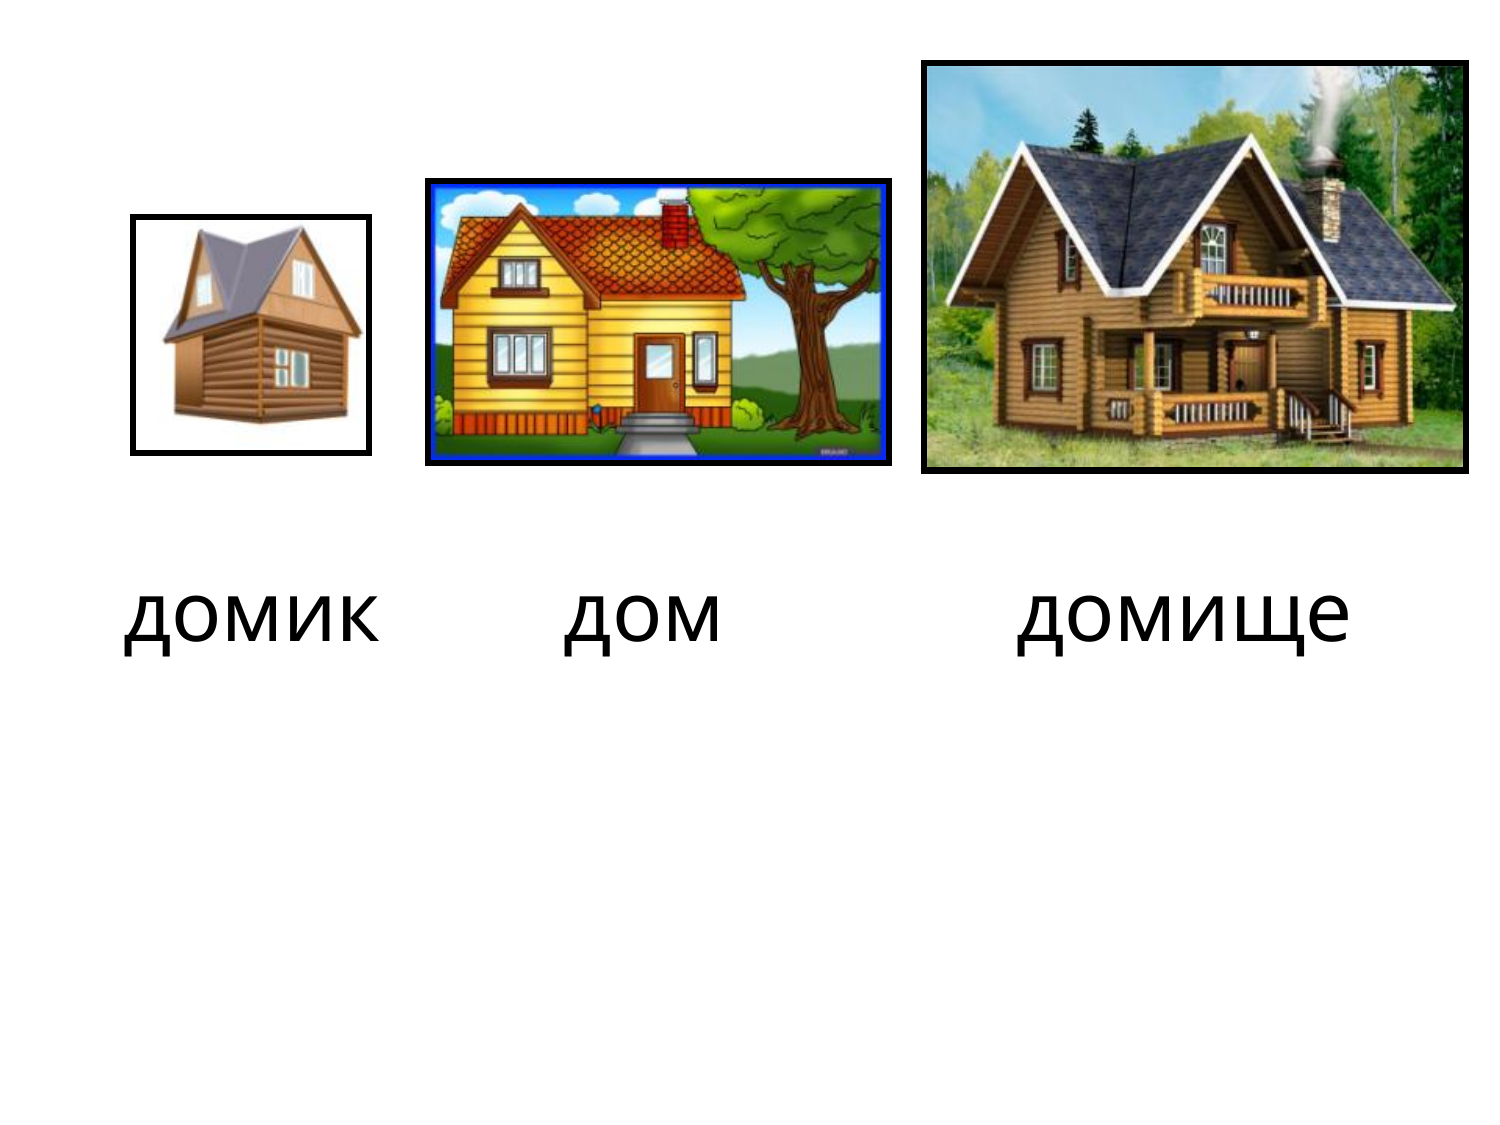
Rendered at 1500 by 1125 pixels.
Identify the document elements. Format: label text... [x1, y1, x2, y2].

text_box домик [108, 550, 397, 666]
text_box дом [549, 550, 821, 666]
picture [431, 184, 886, 461]
picture [927, 66, 1463, 468]
picture [135, 219, 366, 451]
text_box домище [1001, 550, 1368, 666]
